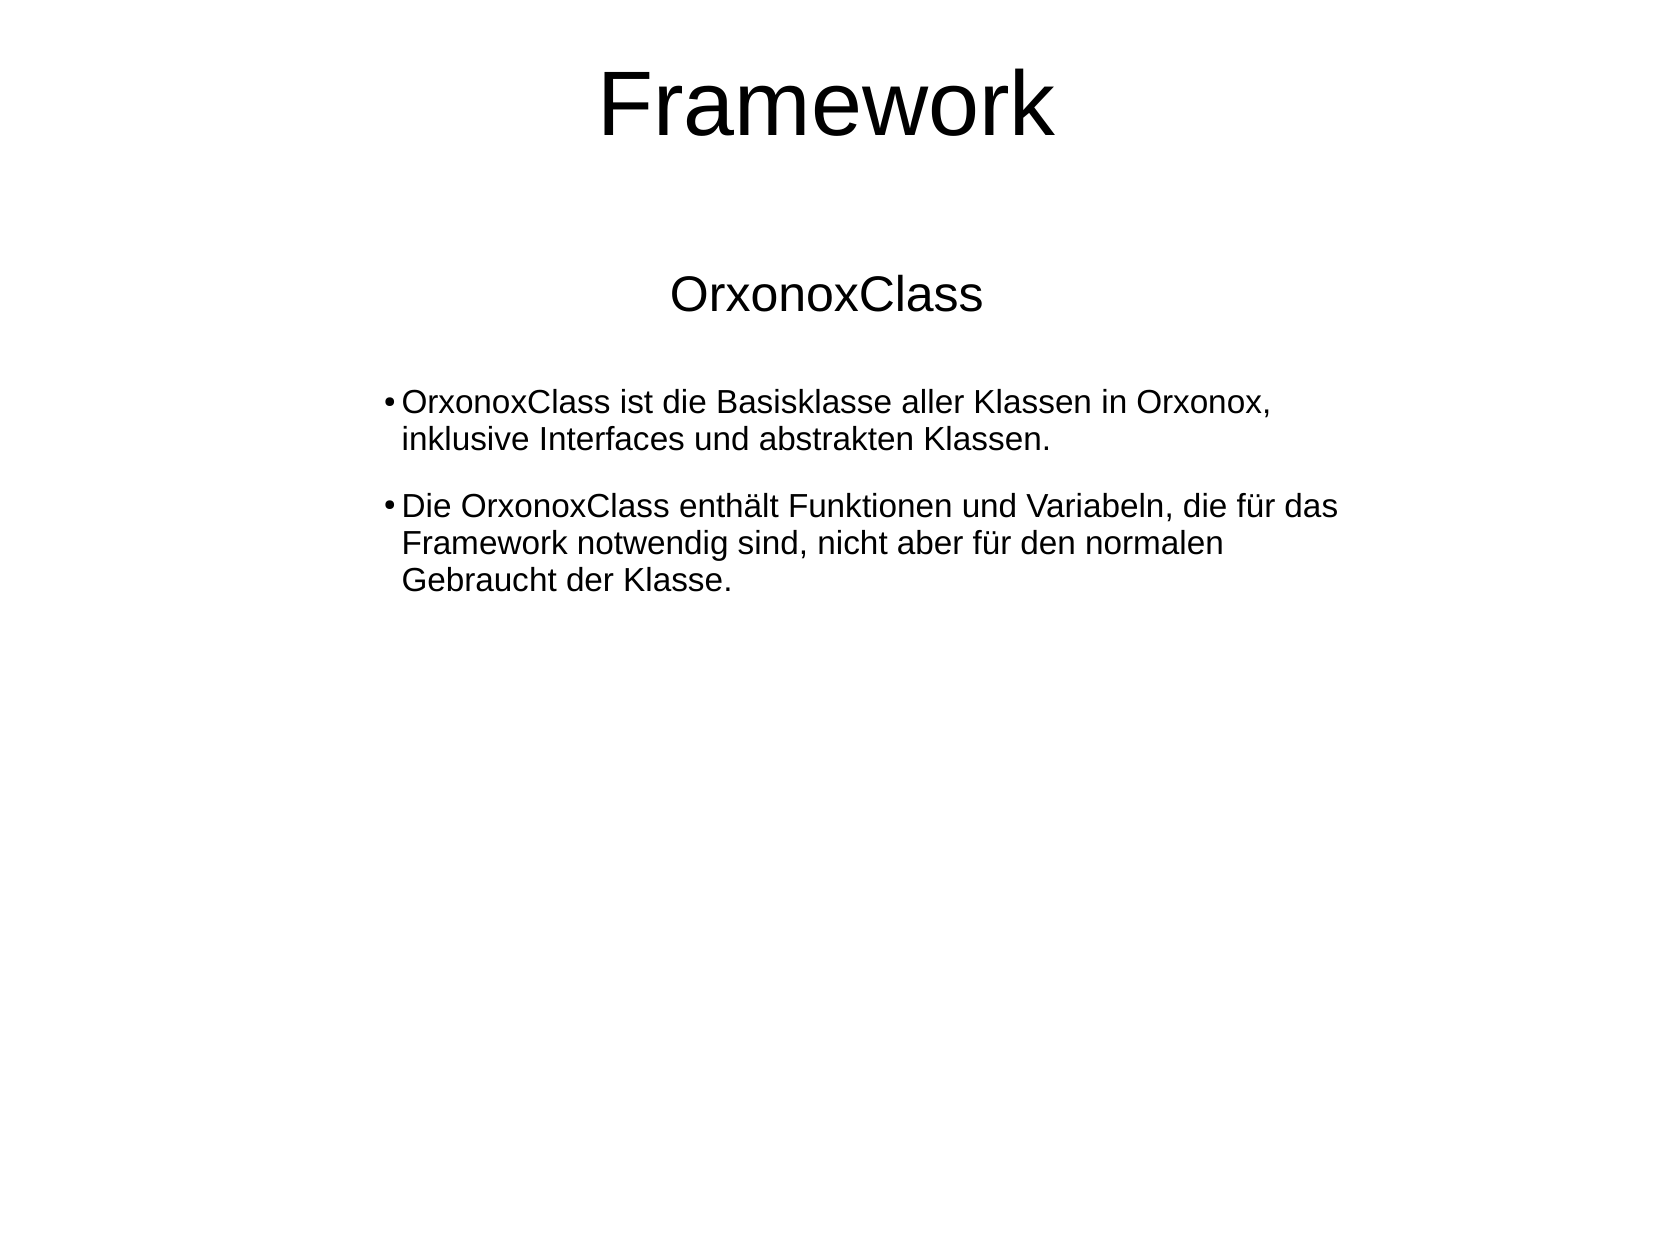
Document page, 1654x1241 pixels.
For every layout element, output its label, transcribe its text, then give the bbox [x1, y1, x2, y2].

title Framework [82, 0, 1571, 208]
subtitle OrxonoxClass ist die Basisklasse aller Klassen in Orxonox, inklusive Interfaces und abstrakten Klassen. Die OrxonoxClass enthält Funktionen und Variabeln, die für das Framework notwendig sind, nicht aber für den normalen Gebraucht der Klasse. [383, 383, 1359, 600]
text_box OrxonoxClass [82, 265, 1571, 325]
